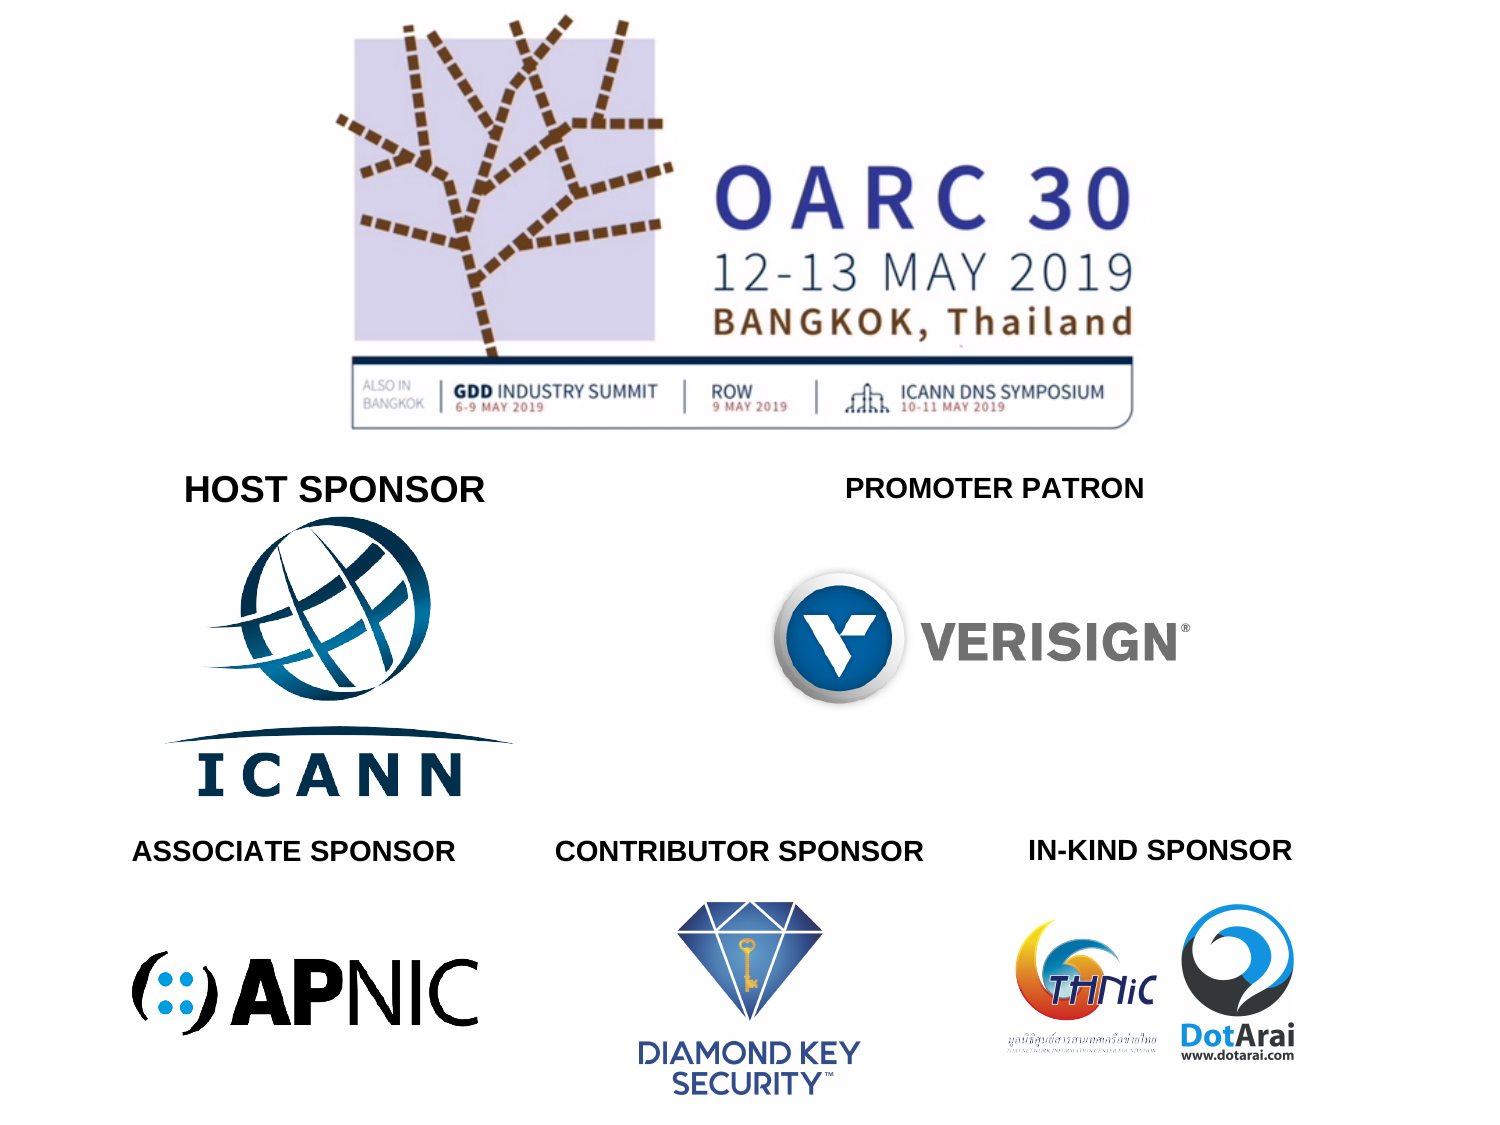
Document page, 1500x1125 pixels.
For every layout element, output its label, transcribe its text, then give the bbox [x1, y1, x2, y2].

text_box IN-KIND SPONSOR [1028, 848, 1338, 884]
picture [81, 910, 528, 1076]
picture [1181, 904, 1294, 1060]
picture [639, 902, 861, 1096]
text_box ASSOCIATE SPONSOR [131, 848, 507, 884]
picture [305, 0, 1195, 473]
text_box CONTRIBUTOR SPONSOR [554, 848, 946, 884]
picture [1002, 907, 1162, 1067]
text_box HOST SPONSOR [183, 486, 493, 512]
text_box PROMOTER PATRON [845, 486, 1231, 522]
picture [751, 545, 1211, 733]
picture [159, 512, 519, 801]
